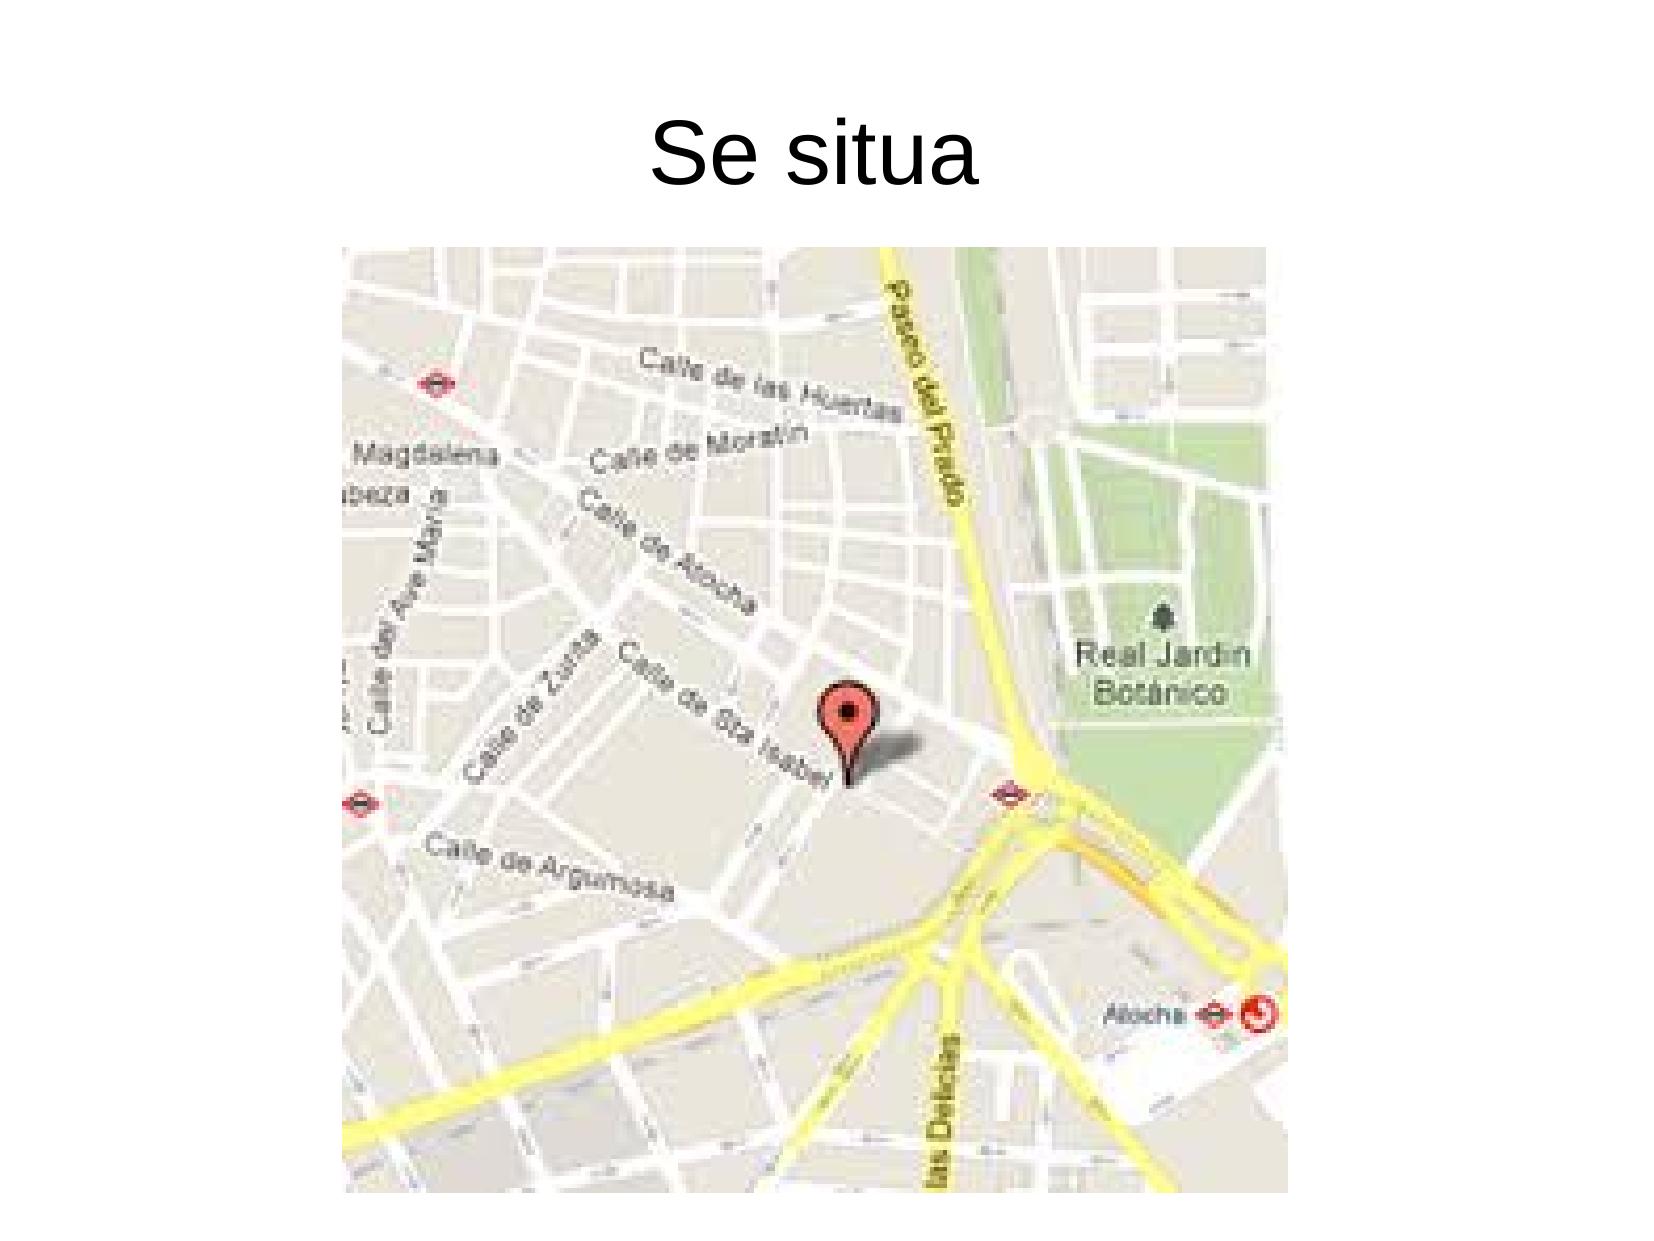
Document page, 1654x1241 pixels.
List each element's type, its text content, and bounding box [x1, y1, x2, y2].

picture [342, 247, 1288, 1193]
title Se situa [82, 49, 1571, 257]
